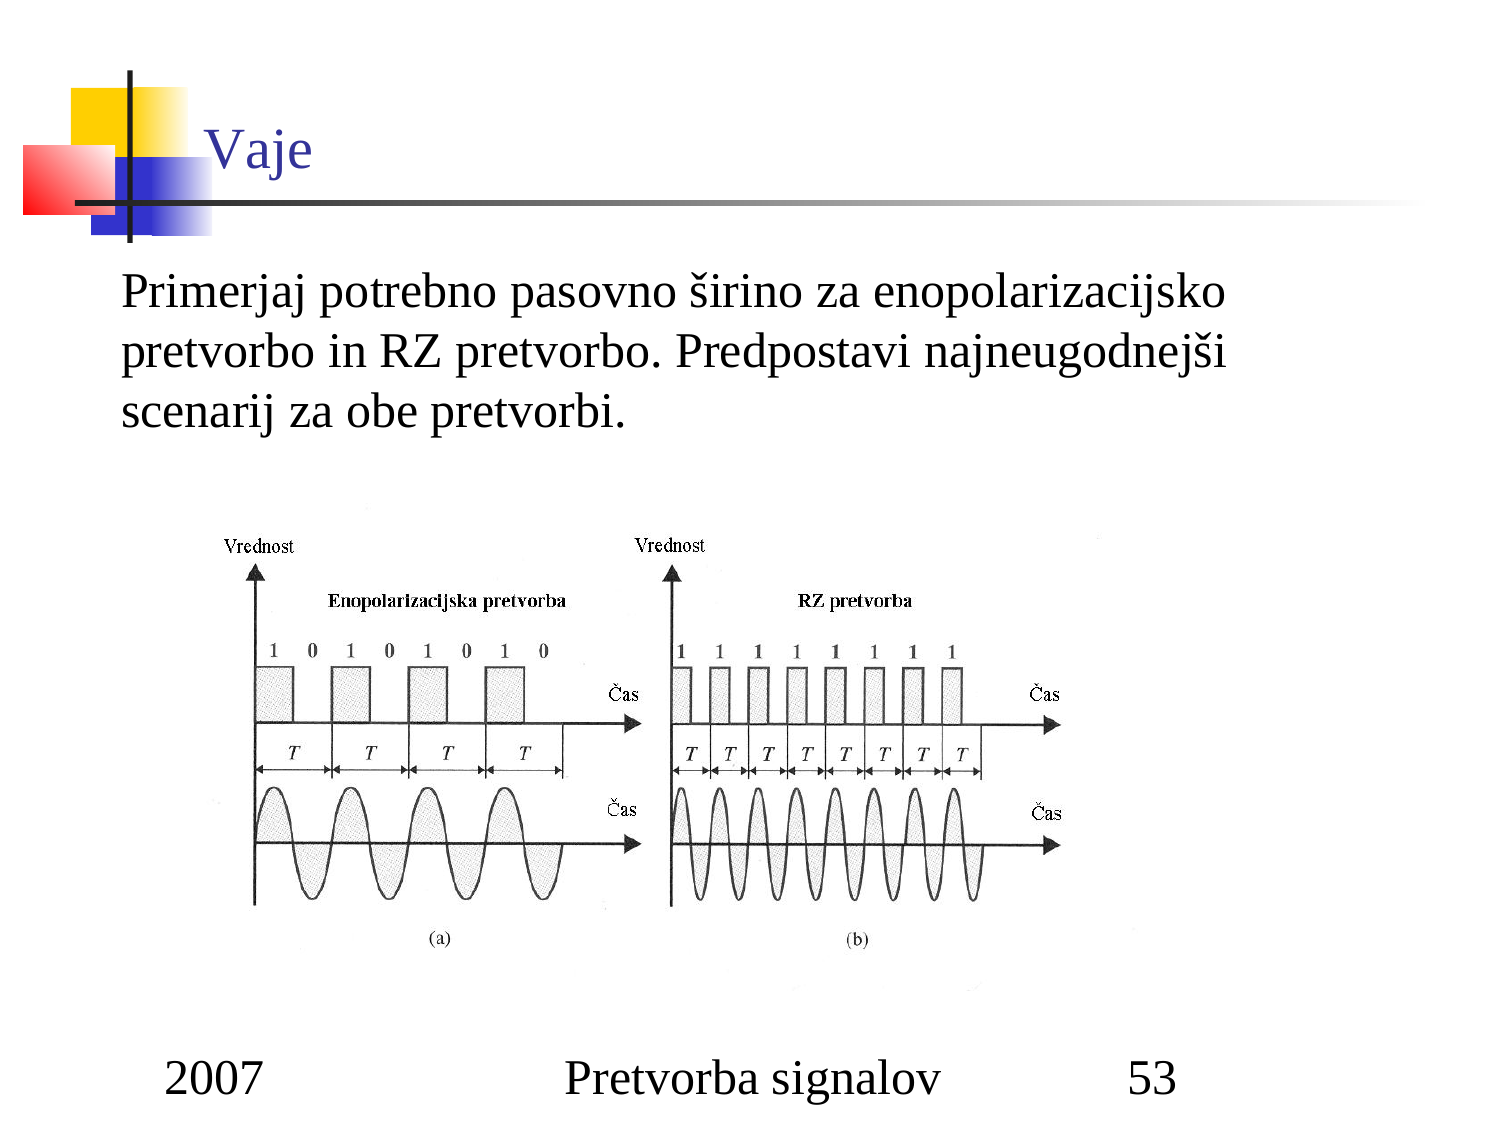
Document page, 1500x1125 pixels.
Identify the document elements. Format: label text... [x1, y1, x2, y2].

list Primerjaj potrebno pasovno širino za enopolarizacijsko pretvorbo in RZ pretvorbo. Predpostavi najneugodnejši scenarij za obe pretvorbi. [50, 249, 1388, 563]
title Vaje [188, 101, 1468, 188]
picture [206, 503, 1140, 995]
